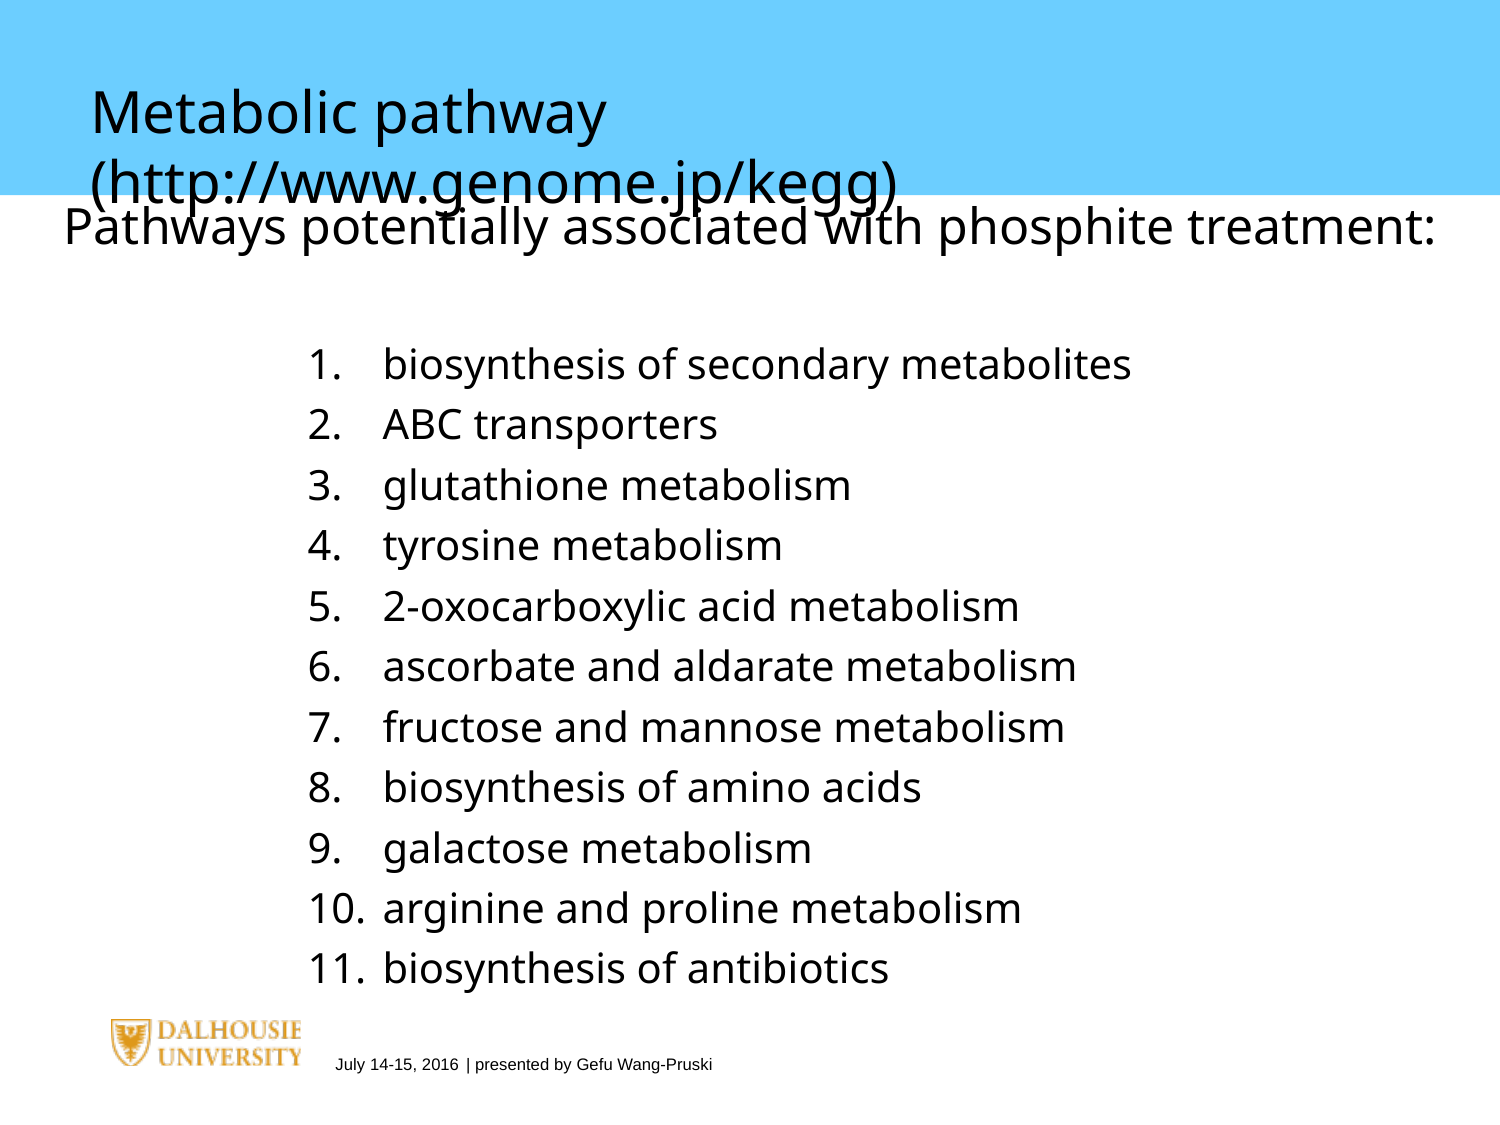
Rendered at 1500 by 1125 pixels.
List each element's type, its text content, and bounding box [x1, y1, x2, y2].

list Pathways potentially associated with phosphite treatment: biosynthesis of secondary metabolites ABC transporters glutathione metabolism tyrosine metabolism 2-oxocarboxylic acid metabolism ascorbate and aldarate metabolism fructose and mannose metabolism biosynthesis of amino acids galactose metabolism arginine and proline metabolism biosynthesis of antibiotics [48, 187, 1471, 1021]
title Metabolic pathway (http://www.genome.jp/kegg) [75, 67, 1426, 183]
